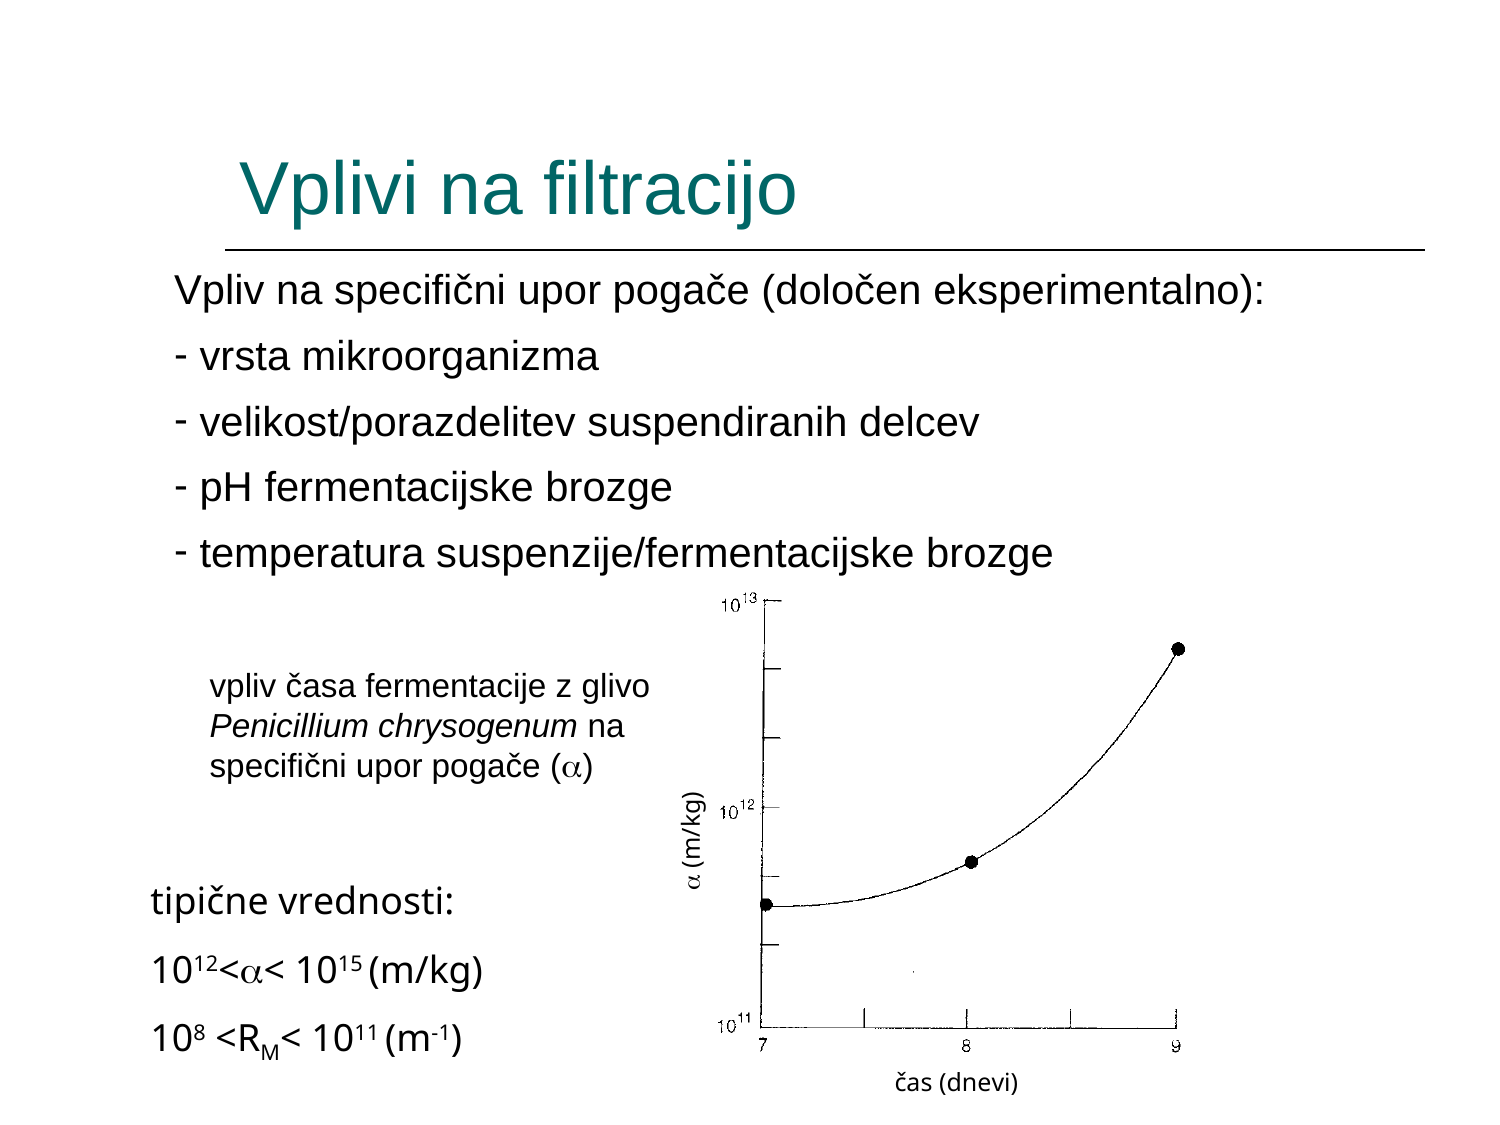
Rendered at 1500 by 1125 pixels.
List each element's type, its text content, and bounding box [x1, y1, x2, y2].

picture [631, 586, 1319, 1096]
text_box Vpliv na specifični upor pogače (določen eksperimentalno): vrsta mikroorganizma velikost/porazdelitev suspendiranih delcev pH fermentacijske brozge temperatura suspenzije/fermentacijske brozge [159, 255, 1400, 584]
text_box tipične vrednosti: 1012<< 1015 (m/kg) 108 <RM< 1011 (m-1) [135, 869, 508, 1073]
title Vplivi na filtracijo [224, 49, 1425, 237]
text_box čas (dnevi) [879, 1058, 1129, 1105]
text_box  (m/kg) [667, 656, 713, 906]
text_box vpliv časa fermentacije z glivo Penicillium chrysogenum na specifični upor pogače () [194, 656, 667, 793]
